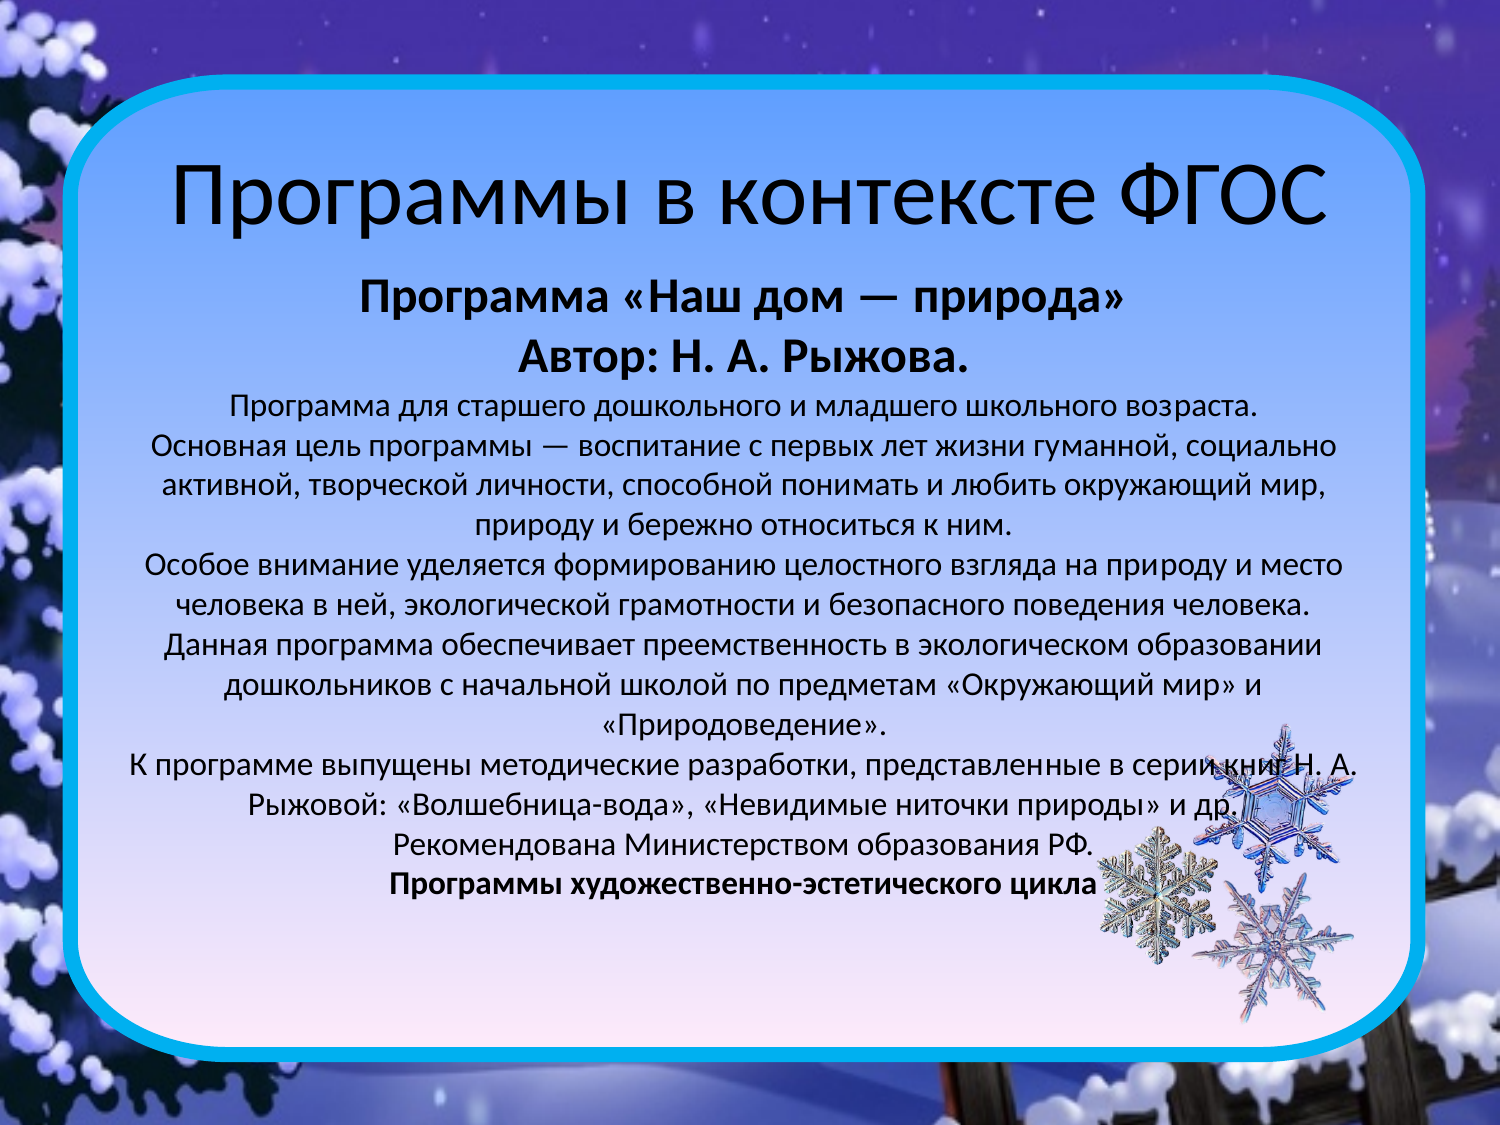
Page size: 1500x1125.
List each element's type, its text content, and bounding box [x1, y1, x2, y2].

picture [0, 0, 1500, 1125]
title Программы в контексте ФГОС [112, 125, 1388, 338]
subtitle Программа «Наш дом — природа» Автор: Н. А. Рыжова. Программа для старшего дошкольного и младшего школьного воз­раста. Основная цель программы — воспитание с первых лет жизни гу­манной, социально активной, творческой личности, способной пони­мать и любить окружающий мир, природу и бережно относиться к ним. Особое внимание уделяется формированию целостного взгляда на при­роду и место человека в ней, экологической грамотности и безопасного поведения человека. Данная программа обеспечивает преемственность в экологическом образовании дошкольников с начальной школой по предметам «Окружающий мир» и «Природоведение». К программе выпущены методические разработки, представлен­ные в серии книг Н. А. Рыжовой: «Волшебница-вода», «Невидимые ниточки природы» и др. Рекомендована Министерством образования РФ. Программы художественно-эстетического цикла [112, 255, 1376, 1000]
